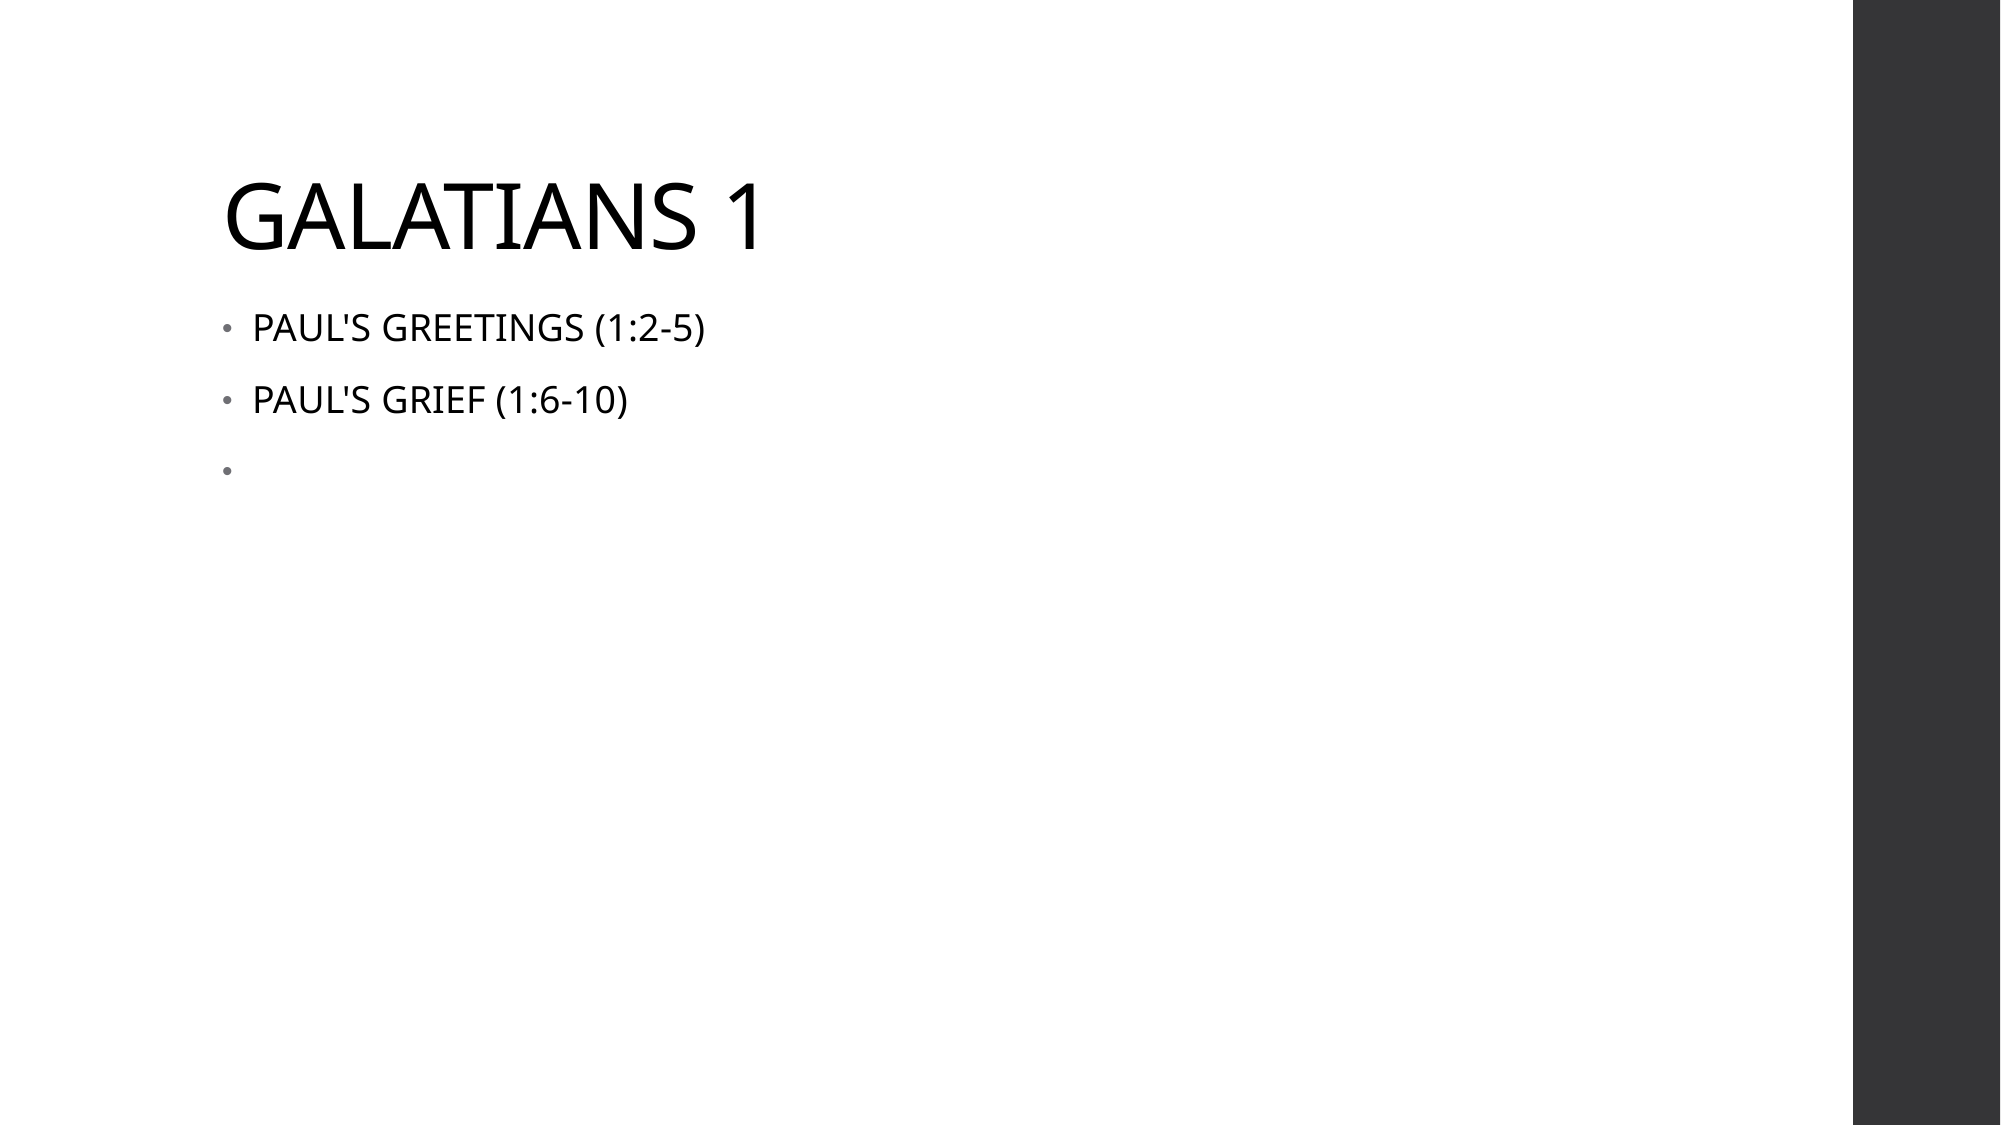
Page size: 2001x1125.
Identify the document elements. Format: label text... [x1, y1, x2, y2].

title GALATIANS 1 [206, 60, 1797, 278]
list PAUL'S GREETINGS (1:2-5) PAUL'S GRIEF (1:6-10) [206, 299, 1617, 1014]
